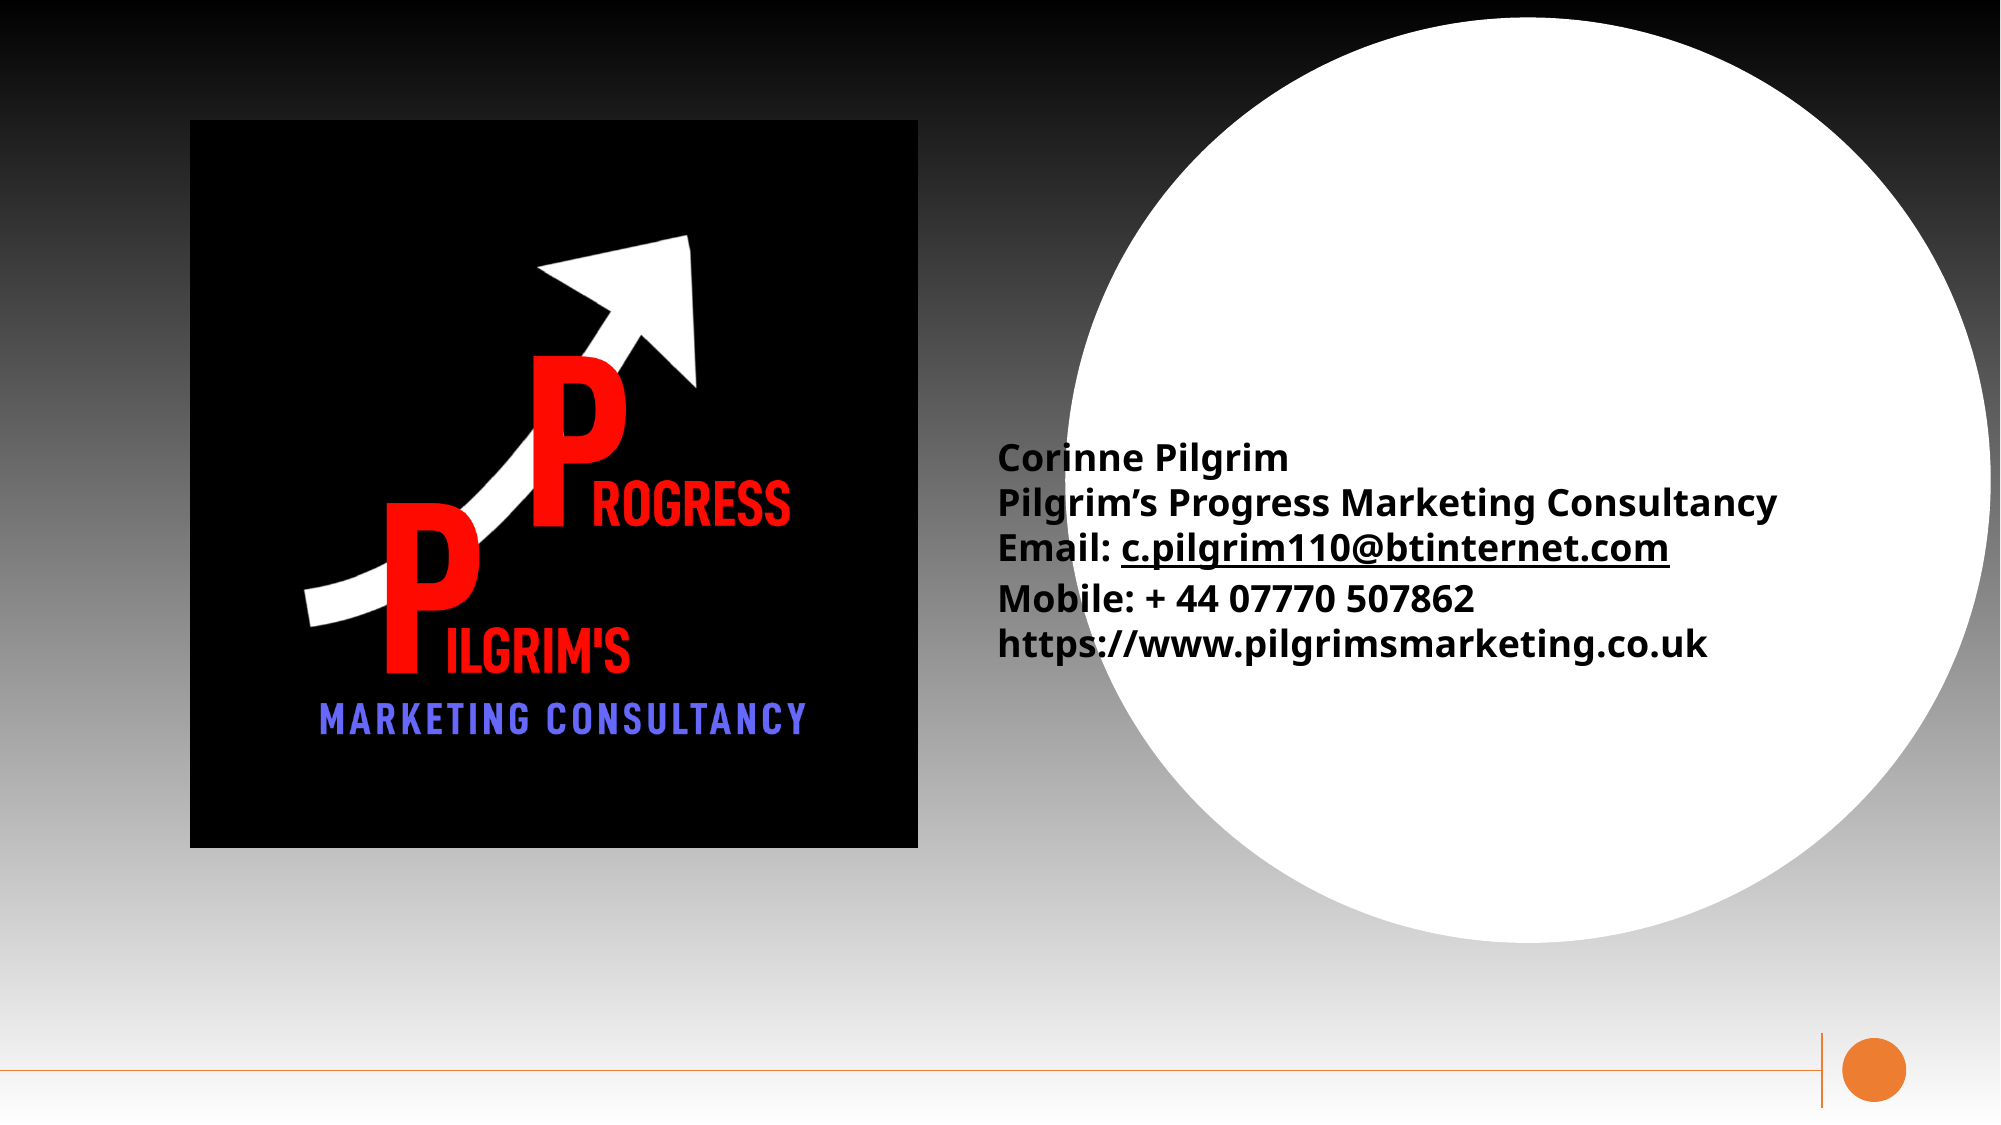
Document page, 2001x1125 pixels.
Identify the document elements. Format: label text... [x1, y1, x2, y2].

list [105, 414, 541, 1014]
picture [190, 120, 918, 848]
text_box Corinne Pilgrim Pilgrim’s Progress Marketing Consultancy Email: c.pilgrim110@btinternet.com Mobile: + 44 07770 507862 https://www.pilgrimsmarketing.co.uk [982, 427, 1982, 673]
